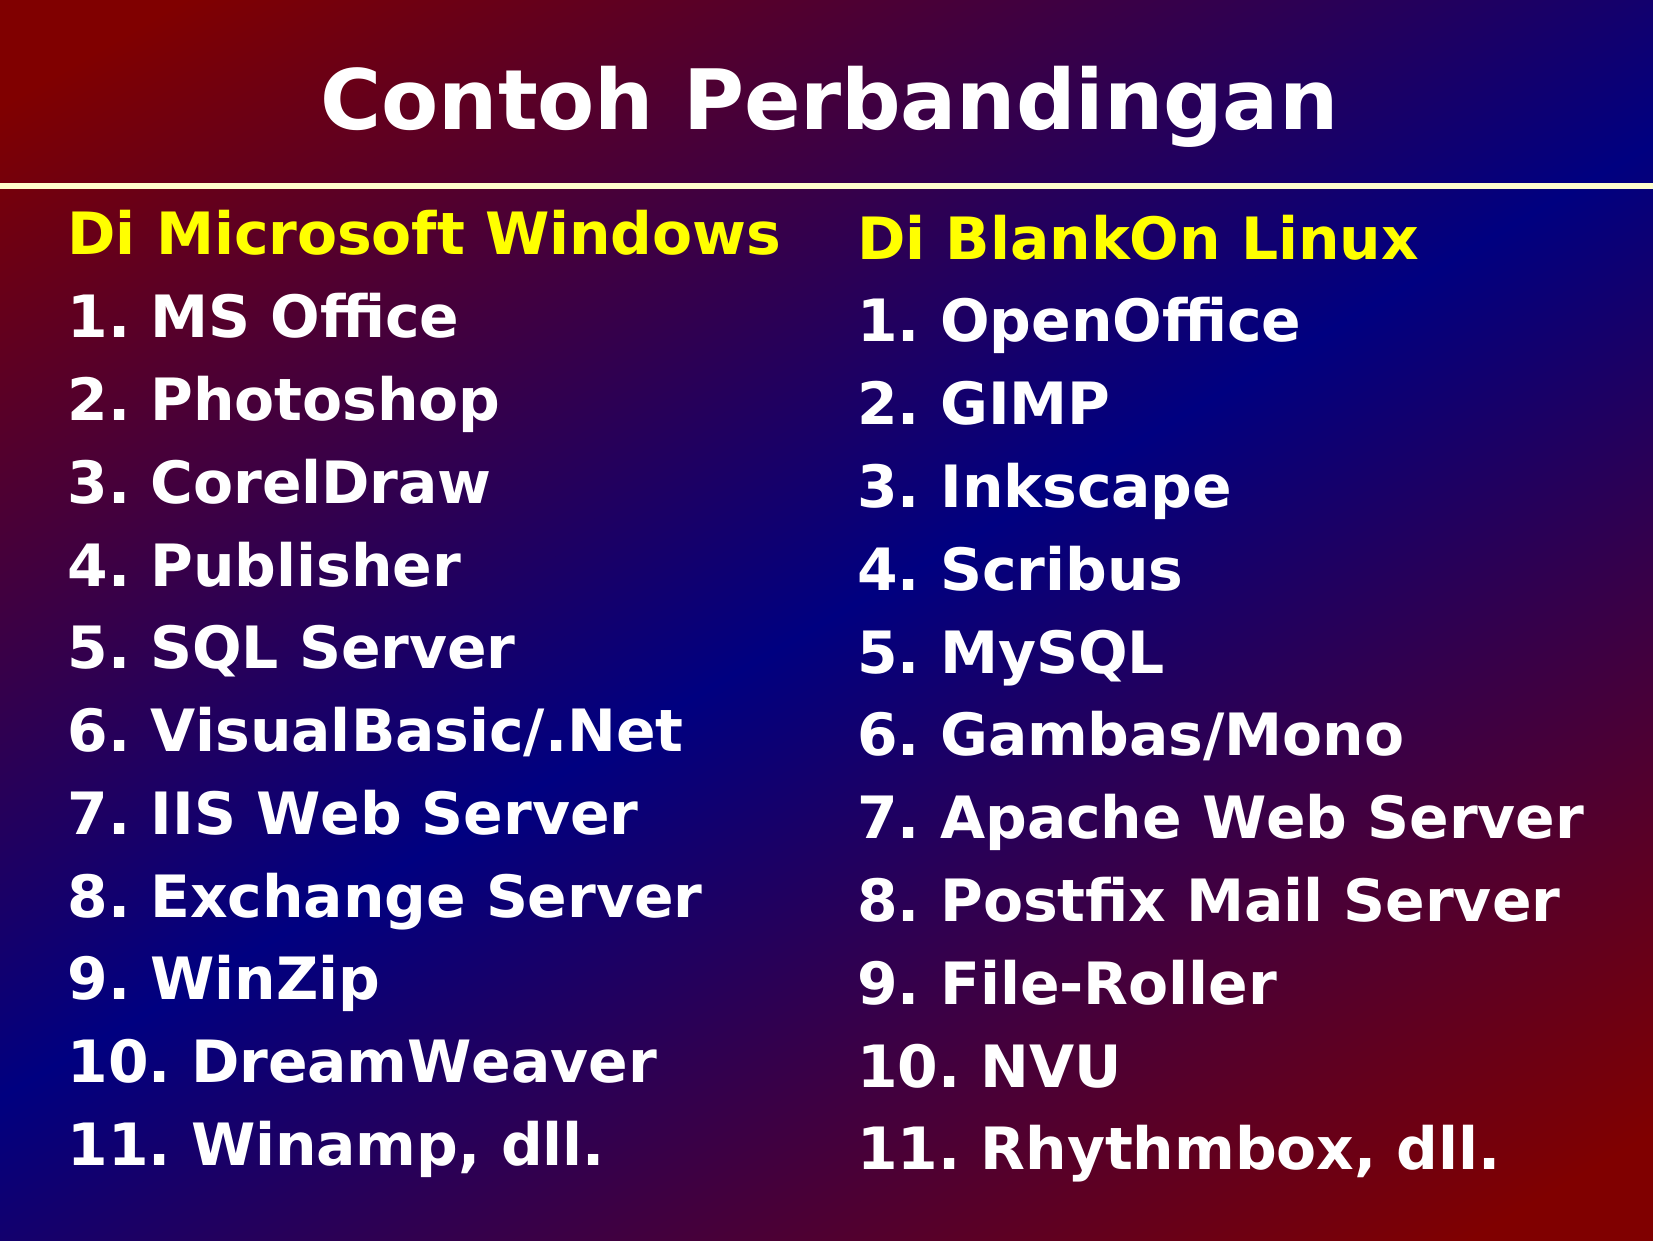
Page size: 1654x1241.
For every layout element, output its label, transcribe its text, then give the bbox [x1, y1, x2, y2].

list Di BlankOn Linux 1. OpenOffice 2. GIMP 3. Inkscape 4. Scribus 5. MySQL 6. Gambas/Mono 7. Apache Web Server 8. Postfix Mail Server 9. File-Roller 10. NVU 11. Rhythmbox, dll. [840, 206, 1631, 1198]
title Contoh Perbandingan [124, 39, 1536, 162]
list Di Microsoft Windows 1. MS Office 2. Photoshop 3. CorelDraw 4. Publisher 5. SQL Server 6. VisualBasic/.Net 7. IIS Web Server 8. Exchange Server 9. WinZip 10. DreamWeaver 11. Winamp, dll. [50, 202, 807, 1193]
